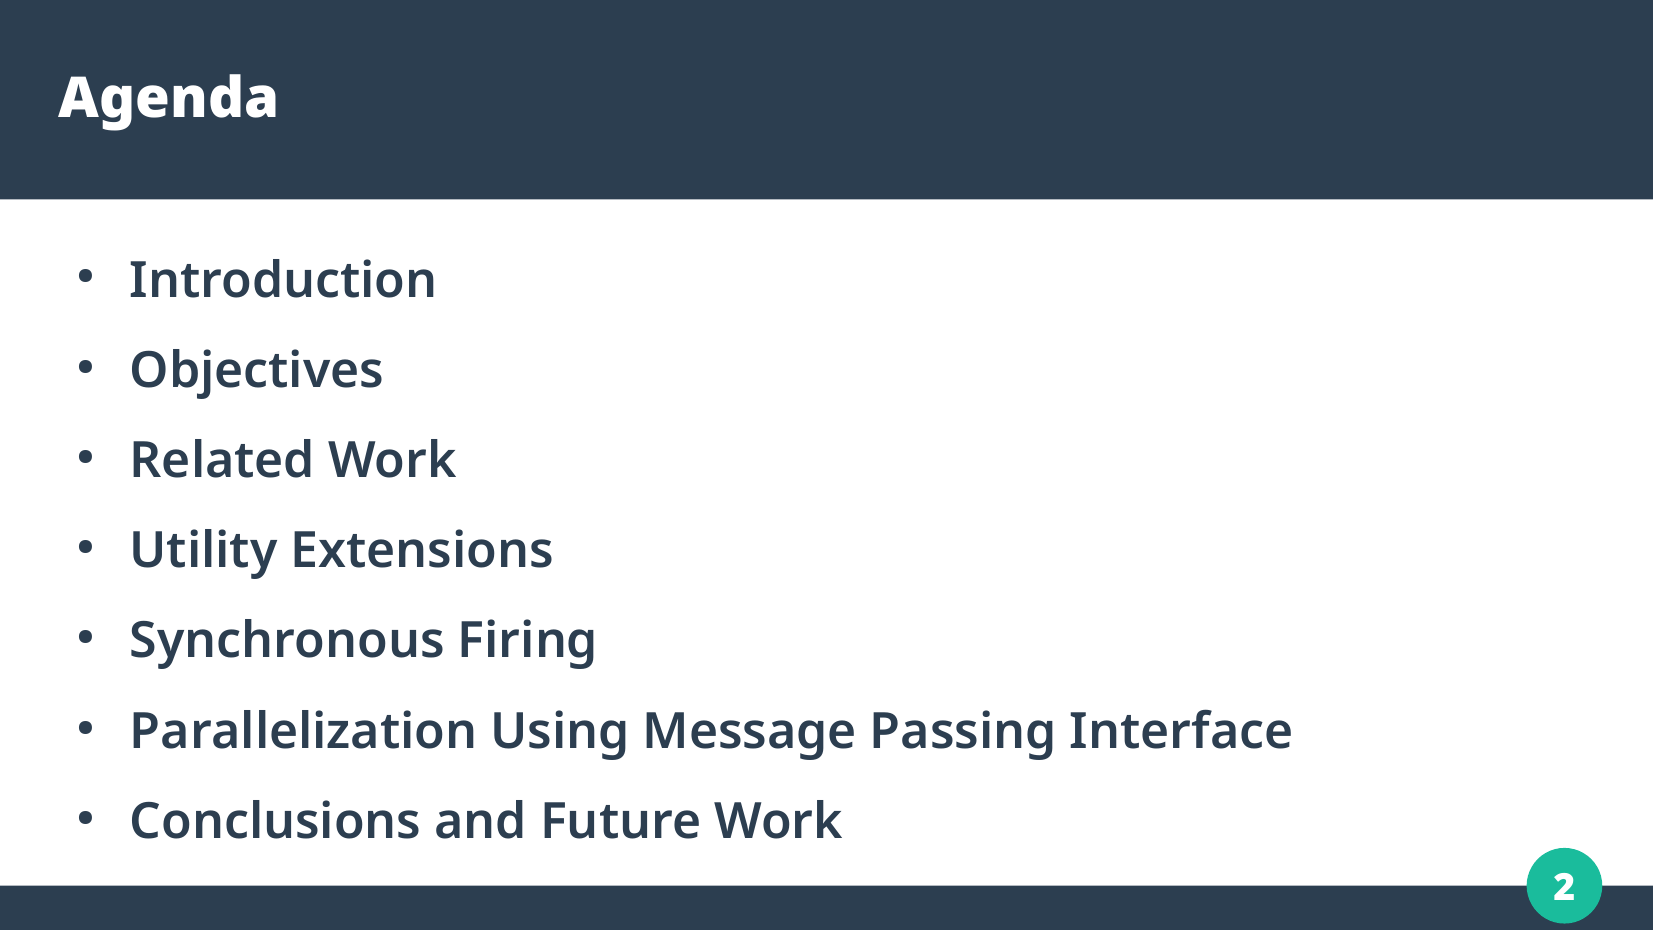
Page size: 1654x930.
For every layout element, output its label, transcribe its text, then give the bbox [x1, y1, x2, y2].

title Agenda [58, 36, 1594, 156]
list Introduction Objectives Related Work Utility Extensions Synchronous Firing Parallelization Using Message Passing Interface Conclusions and Future Work [58, 243, 1594, 864]
